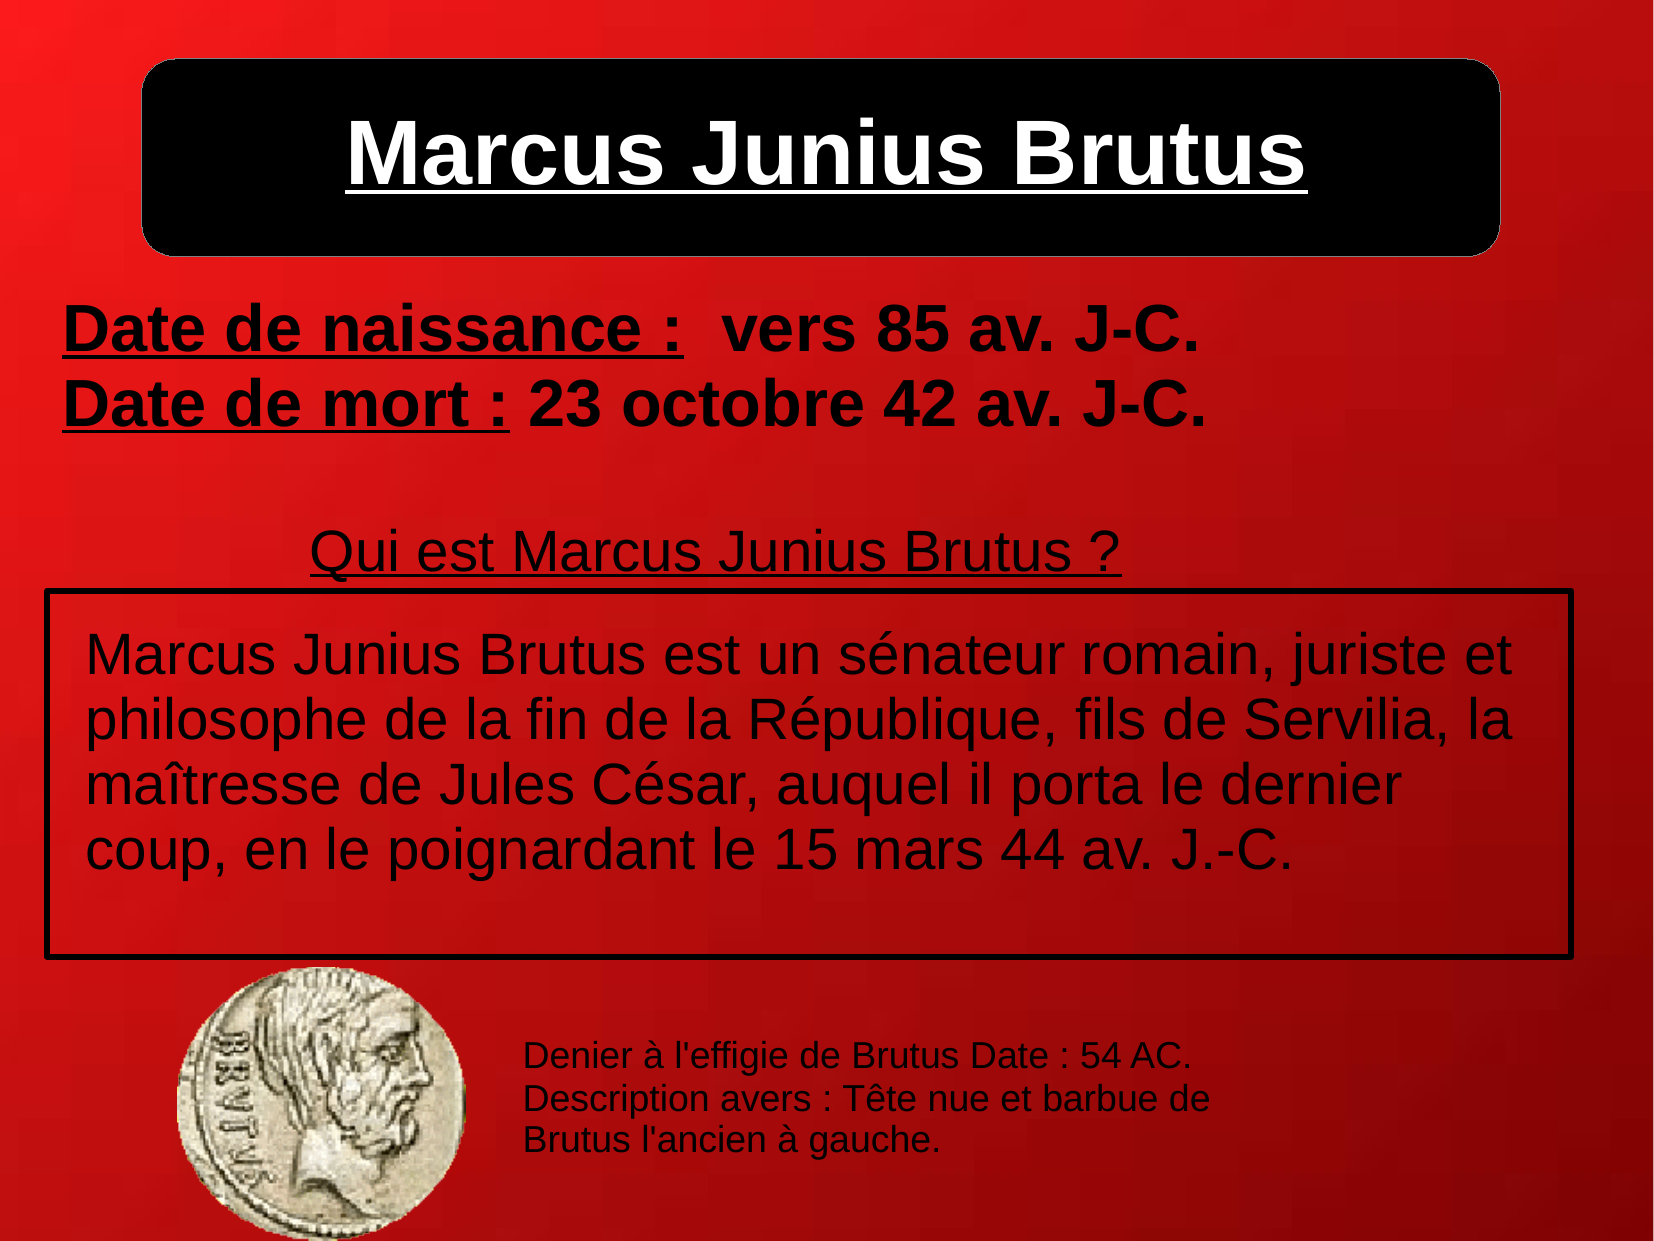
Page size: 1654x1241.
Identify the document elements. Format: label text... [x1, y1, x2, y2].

text_box Denier à l'effigie de Brutus Date : 54 AC. Description avers : Tête nue et barbue de Brutus l'ancien à gauche. [507, 1027, 1288, 1169]
text_box Marcus Junius Brutus est un sénateur romain, juriste et philosophe de la fin de la République, fils de Servilia, la maîtresse de Jules César, auquel il porta le dernier coup, en le poignardant le 15 mars 44 av. J.-C. [70, 614, 1560, 889]
picture [0, 0, 1654, 1241]
title Marcus Junius Brutus [82, 49, 1571, 257]
text_box Date de naissance : vers 85 av. J-C. Date de mort : 23 octobre 42 av. J-C. [47, 283, 1512, 448]
text_box Qui est Marcus Junius Brutus ? [295, 510, 1137, 588]
